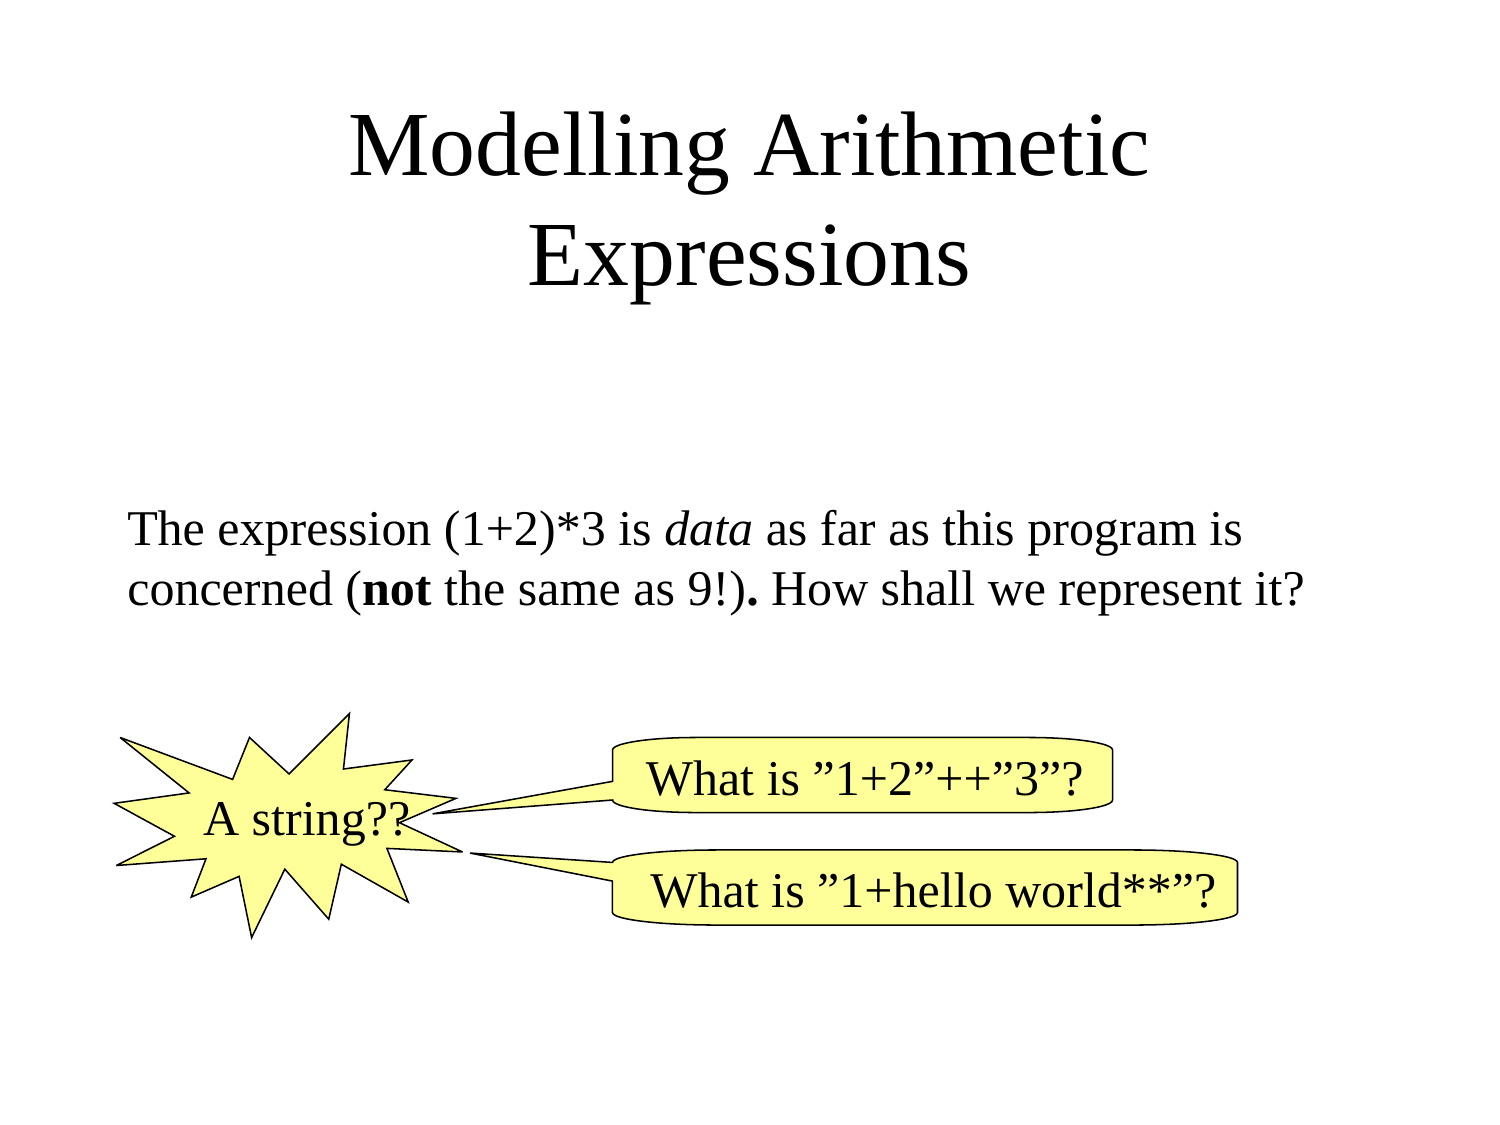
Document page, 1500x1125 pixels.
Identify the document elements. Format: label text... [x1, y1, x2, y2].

text_box What is ”1+2”++”3”? [432, 737, 1113, 814]
text_box What is ”1+hello world**”? [470, 849, 1238, 926]
title Modelling Arithmetic Expressions [112, 76, 1388, 312]
text_box A string?? [114, 713, 463, 938]
text_box The expression (1+2)*3 is data as far as this program is concerned (not the same as 9!). How shall we represent it? [112, 487, 1351, 623]
